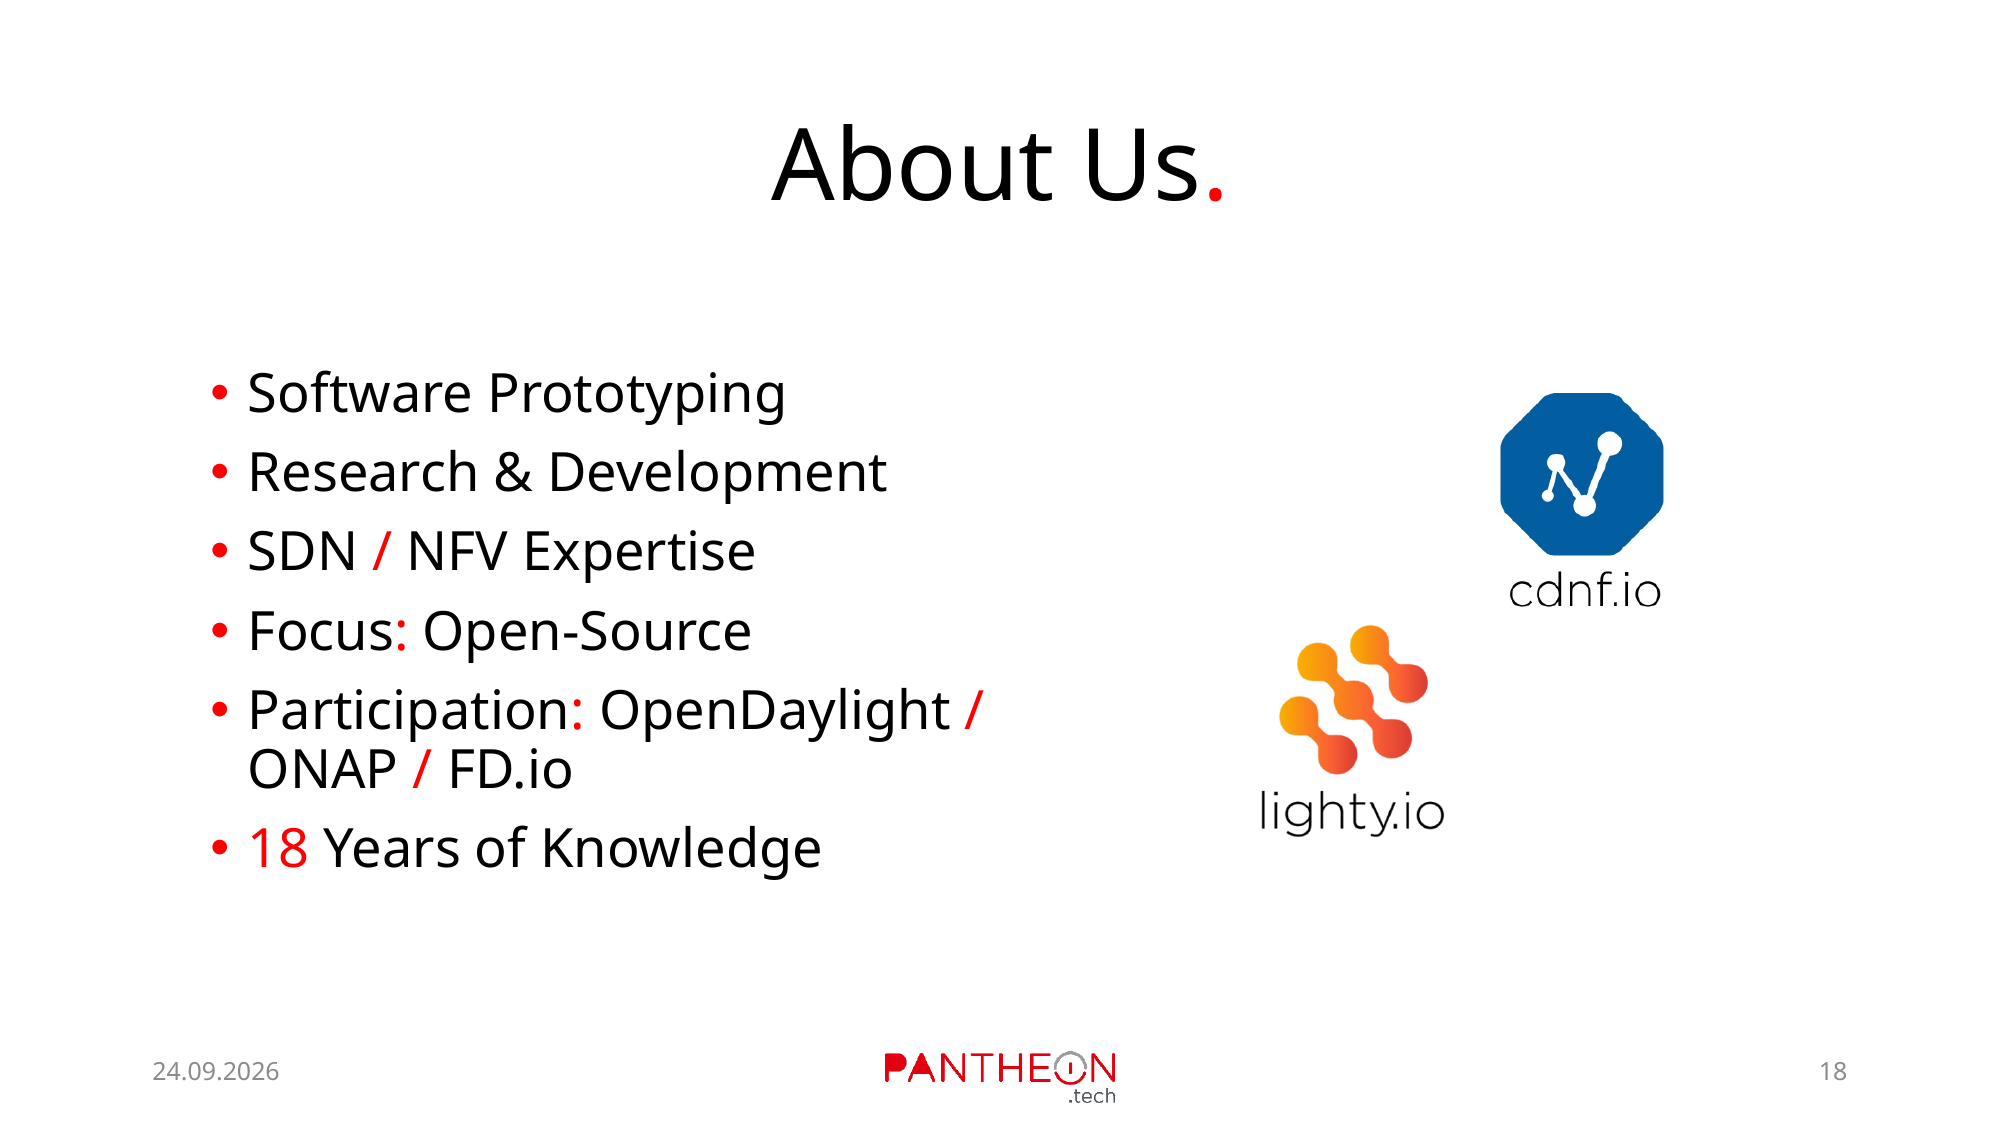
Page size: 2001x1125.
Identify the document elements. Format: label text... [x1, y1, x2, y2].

list Software Prototyping Research & Development SDN / NFV Expertise Focus: Open-Source Participation: OpenDaylight / ONAP / FD.io 18 Years of Knowledge [195, 357, 1042, 963]
picture [1479, 387, 1682, 614]
picture [1251, 613, 1451, 839]
title About Us. [137, 59, 1863, 278]
slide_number 15.10.2020 [137, 1042, 588, 1103]
picture [885, 1051, 1115, 1103]
slide_number <number> [1412, 1042, 1863, 1103]
